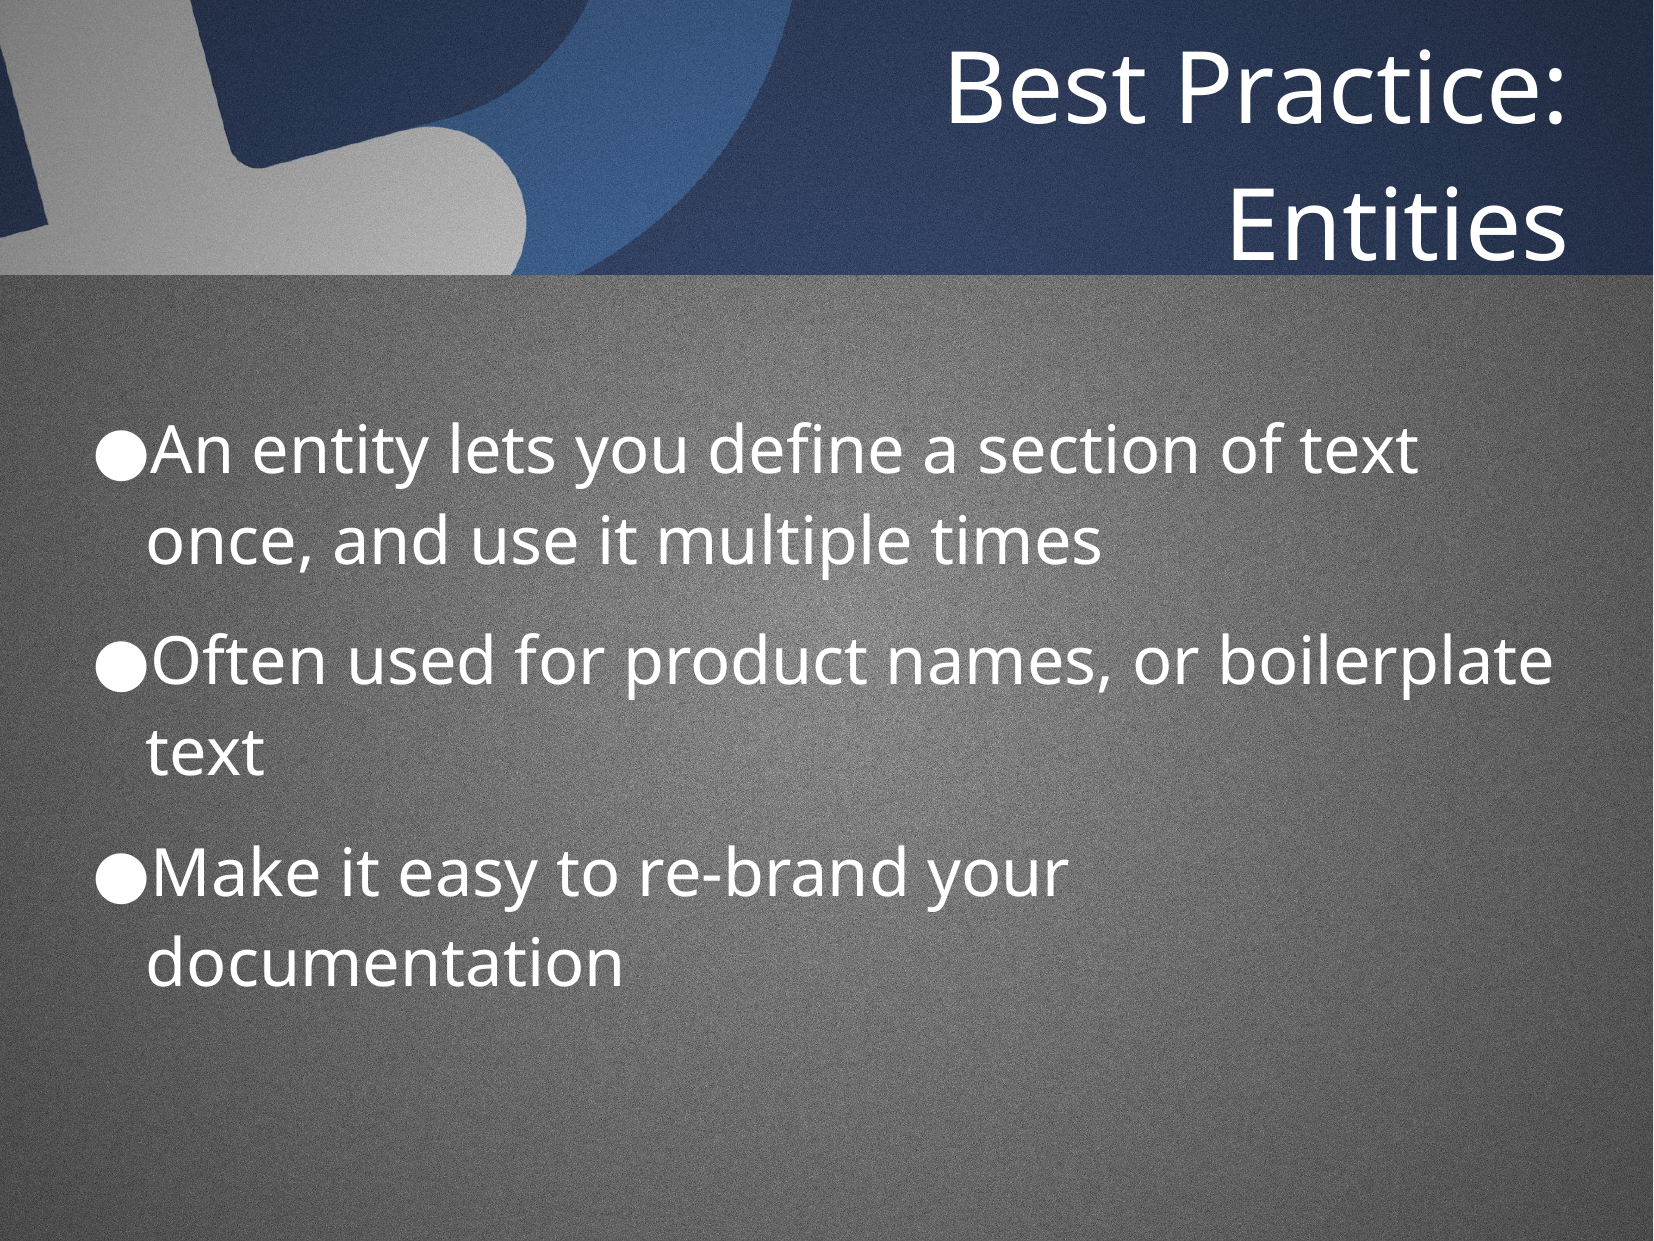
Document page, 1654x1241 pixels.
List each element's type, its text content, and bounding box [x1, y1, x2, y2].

title Best Practice: Entities [82, 36, 1571, 270]
list An entity lets you define a section of text once, and use it multiple times Often used for product names, or boilerplate text Make it easy to re-brand your documentation [75, 402, 1563, 938]
picture [0, 0, 1654, 1241]
